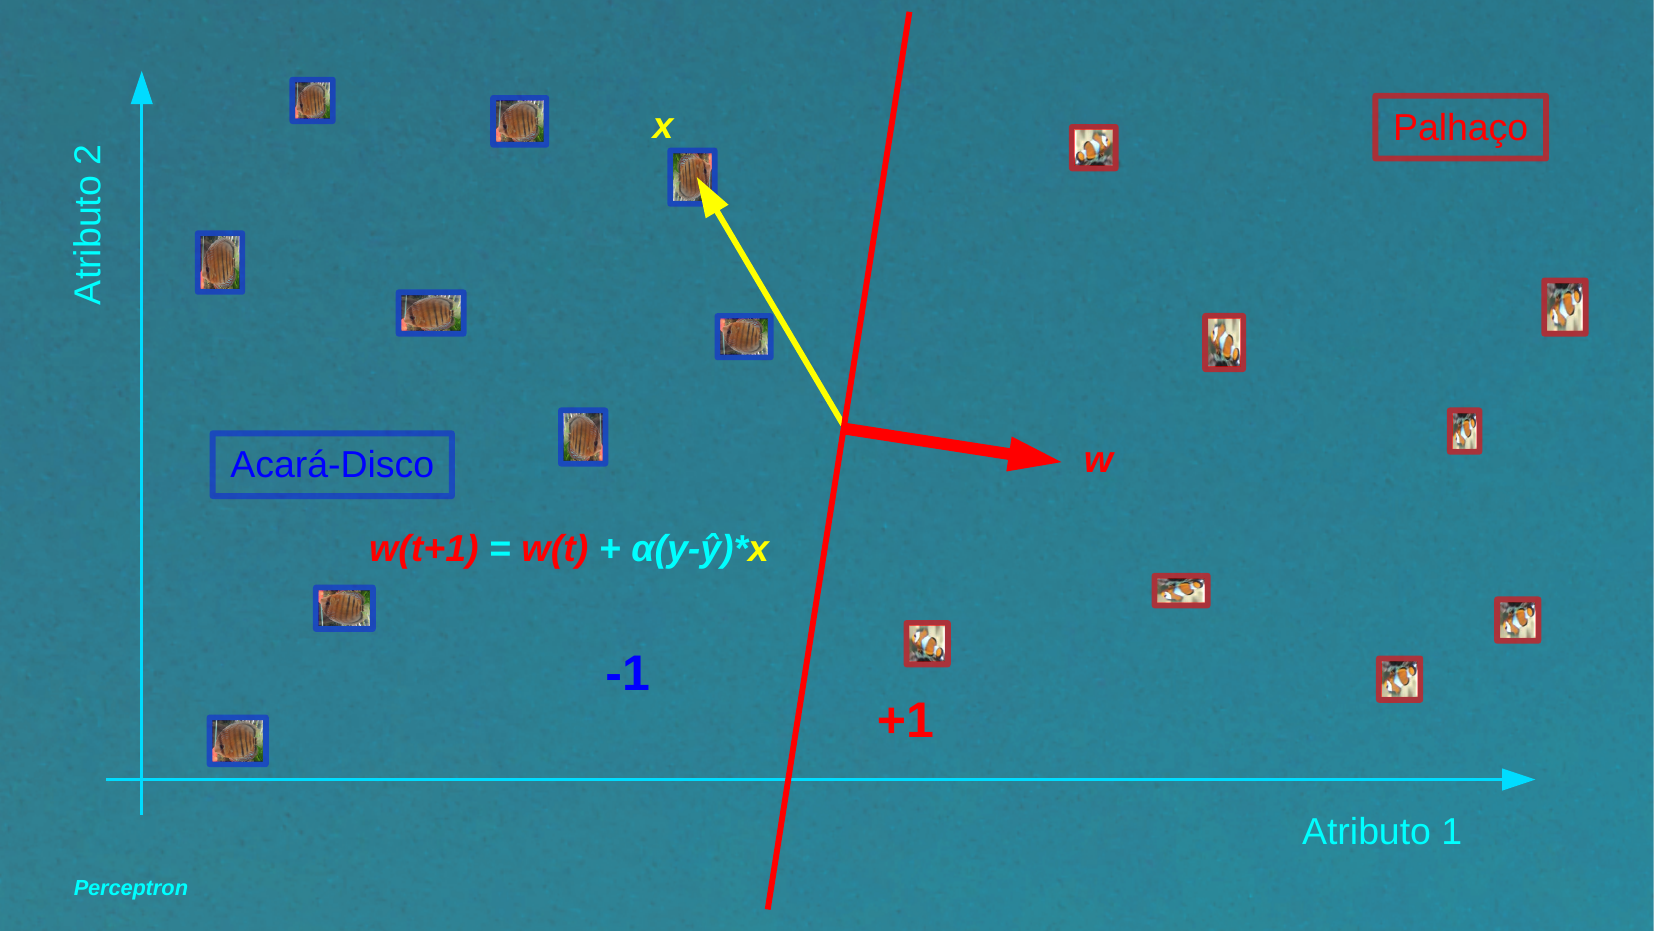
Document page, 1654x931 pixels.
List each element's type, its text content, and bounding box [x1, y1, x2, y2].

text_box Atributo 2 [59, 129, 116, 320]
text_box Acará-Disco [212, 433, 452, 497]
text_box w [1068, 431, 1306, 488]
text_box -1 [590, 637, 721, 709]
picture [0, 0, 1654, 931]
text_box x [637, 96, 697, 154]
text_box w(t+1) = w(t) + α(y-ŷ)*x [354, 519, 792, 577]
text_box Palhaço [1375, 95, 1547, 159]
text_box +1 [862, 685, 993, 757]
text_box Atributo 1 [1287, 803, 1478, 860]
